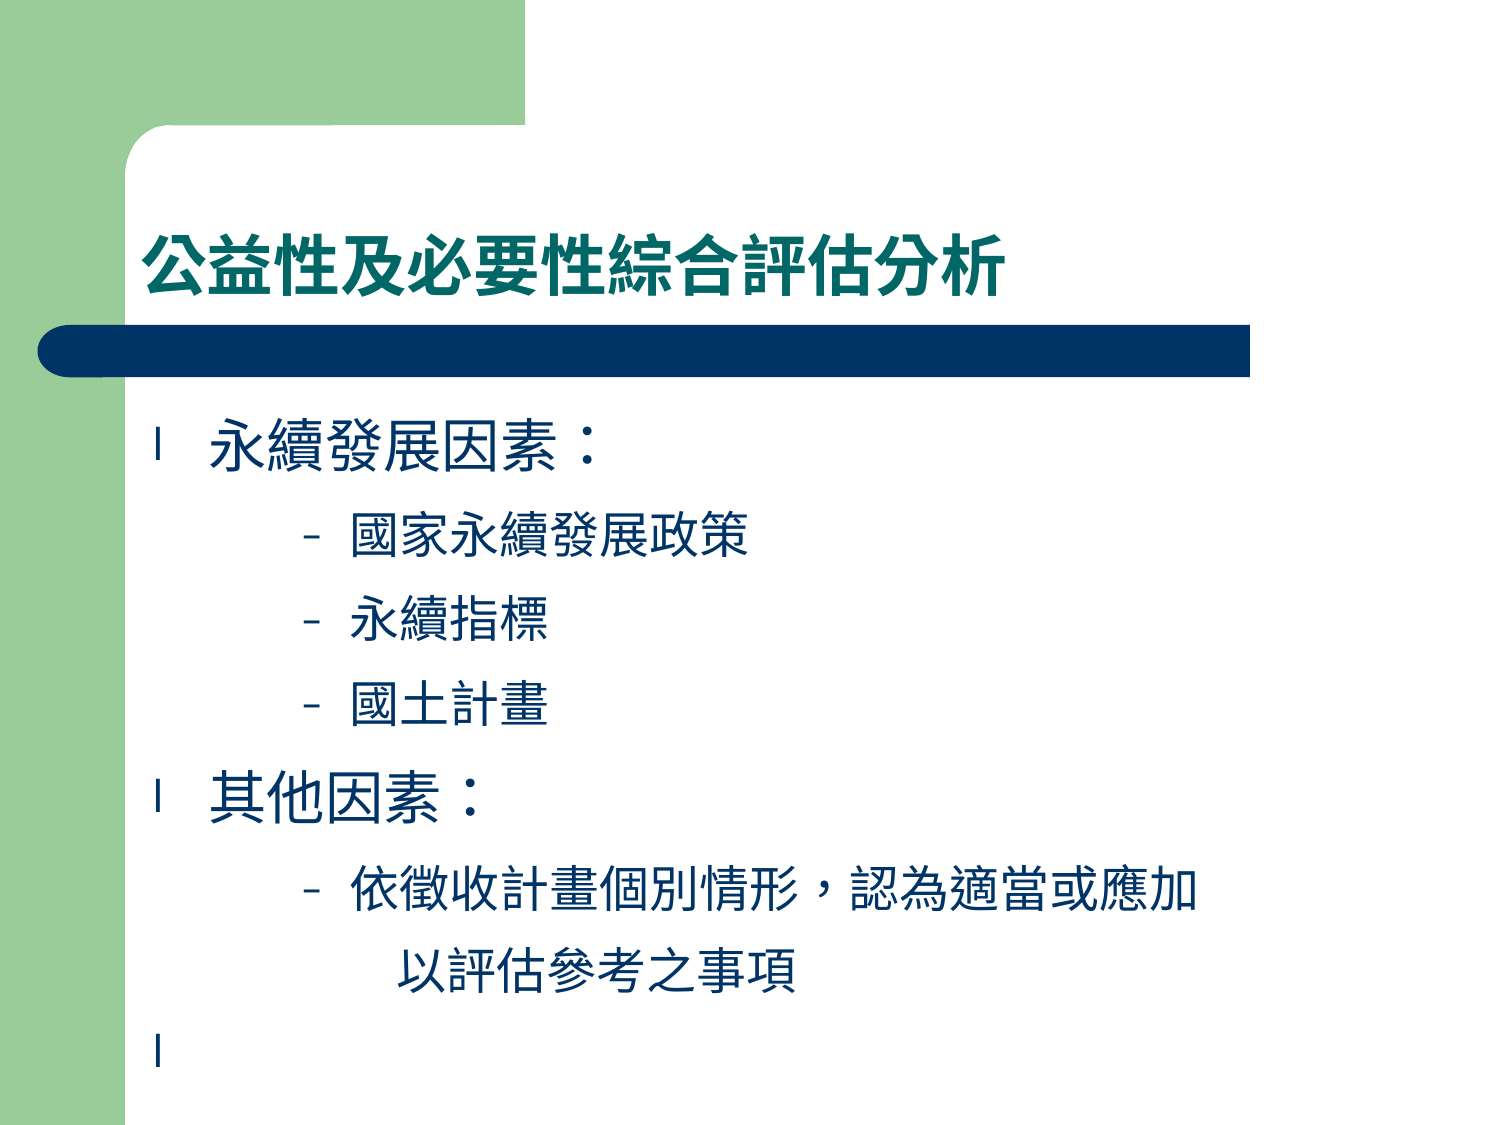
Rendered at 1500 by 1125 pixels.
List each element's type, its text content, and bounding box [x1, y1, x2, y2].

list 永續發展因素： 國家永續發展政策 永續指標 國土計畫 其他因素： 依徵收計畫個別情形，認為適當或應加以評估參考之事項 [137, 387, 1247, 1106]
title 公益性及必要性綜合評估分析 [125, 125, 1426, 313]
